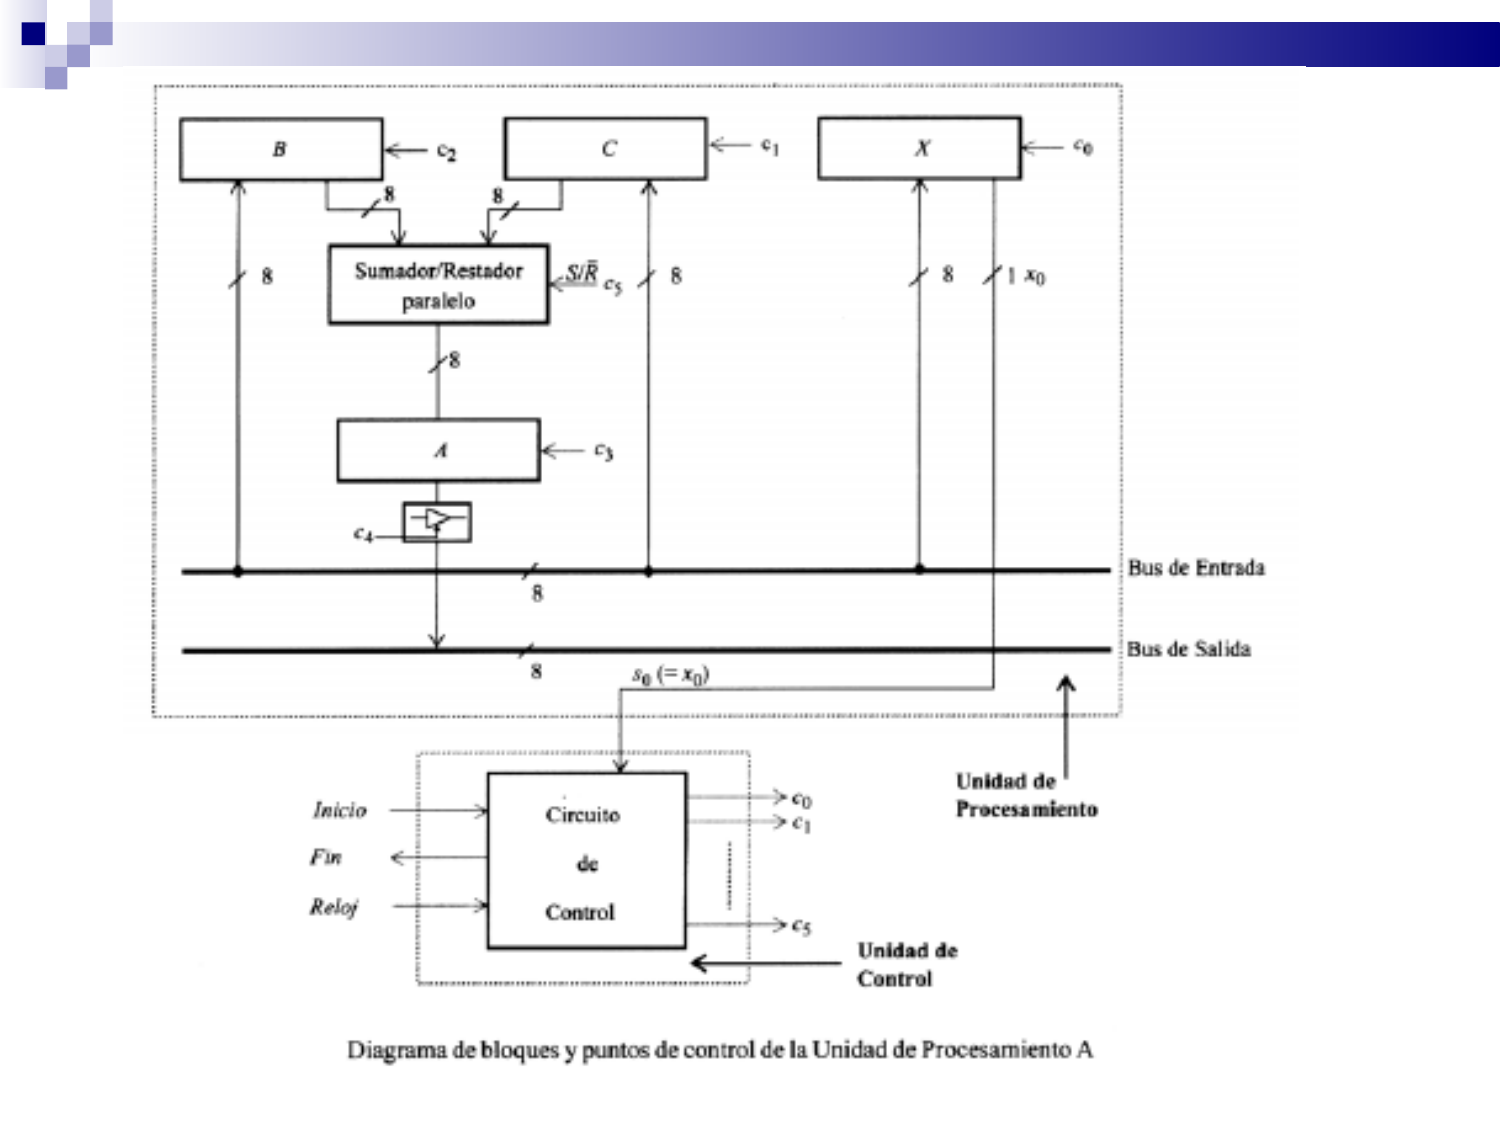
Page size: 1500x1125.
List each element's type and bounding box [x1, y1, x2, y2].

picture [123, 66, 1306, 1103]
